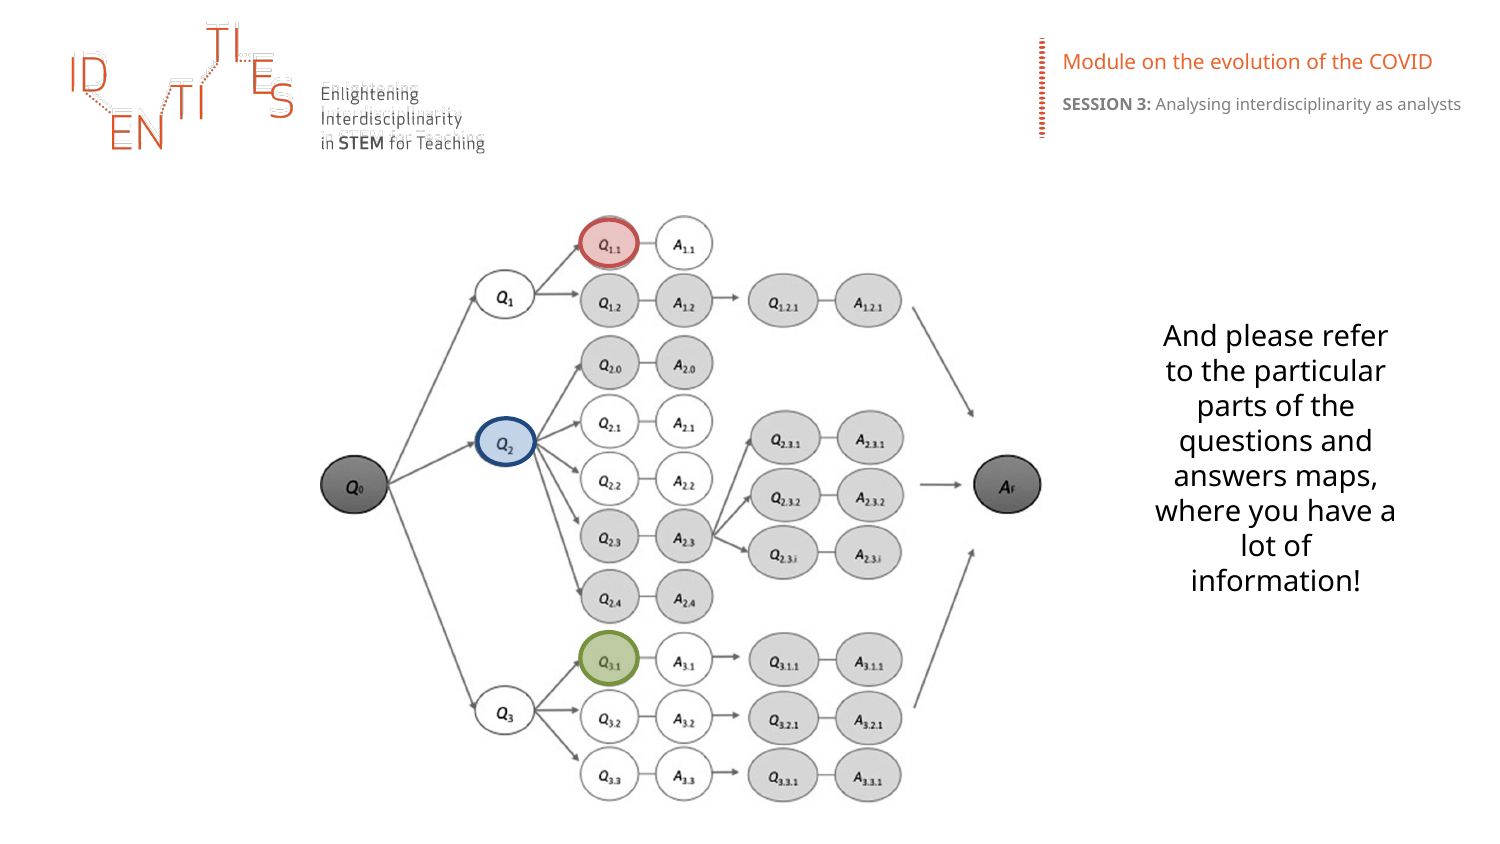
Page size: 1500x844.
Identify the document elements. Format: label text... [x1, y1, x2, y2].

picture [320, 215, 1043, 804]
text_box And please refer to the particular parts of the questions and answers maps, where you have a lot of information! [1137, 302, 1415, 581]
text_box [580, 219, 638, 267]
text_box Module on the evolution of the COVID SESSION 3: Analysing interdisciplinarity as analysts [1047, 41, 1500, 135]
picture [1039, 38, 1048, 138]
text_box [580, 632, 638, 684]
text_box [477, 418, 535, 465]
picture [71, 18, 485, 157]
